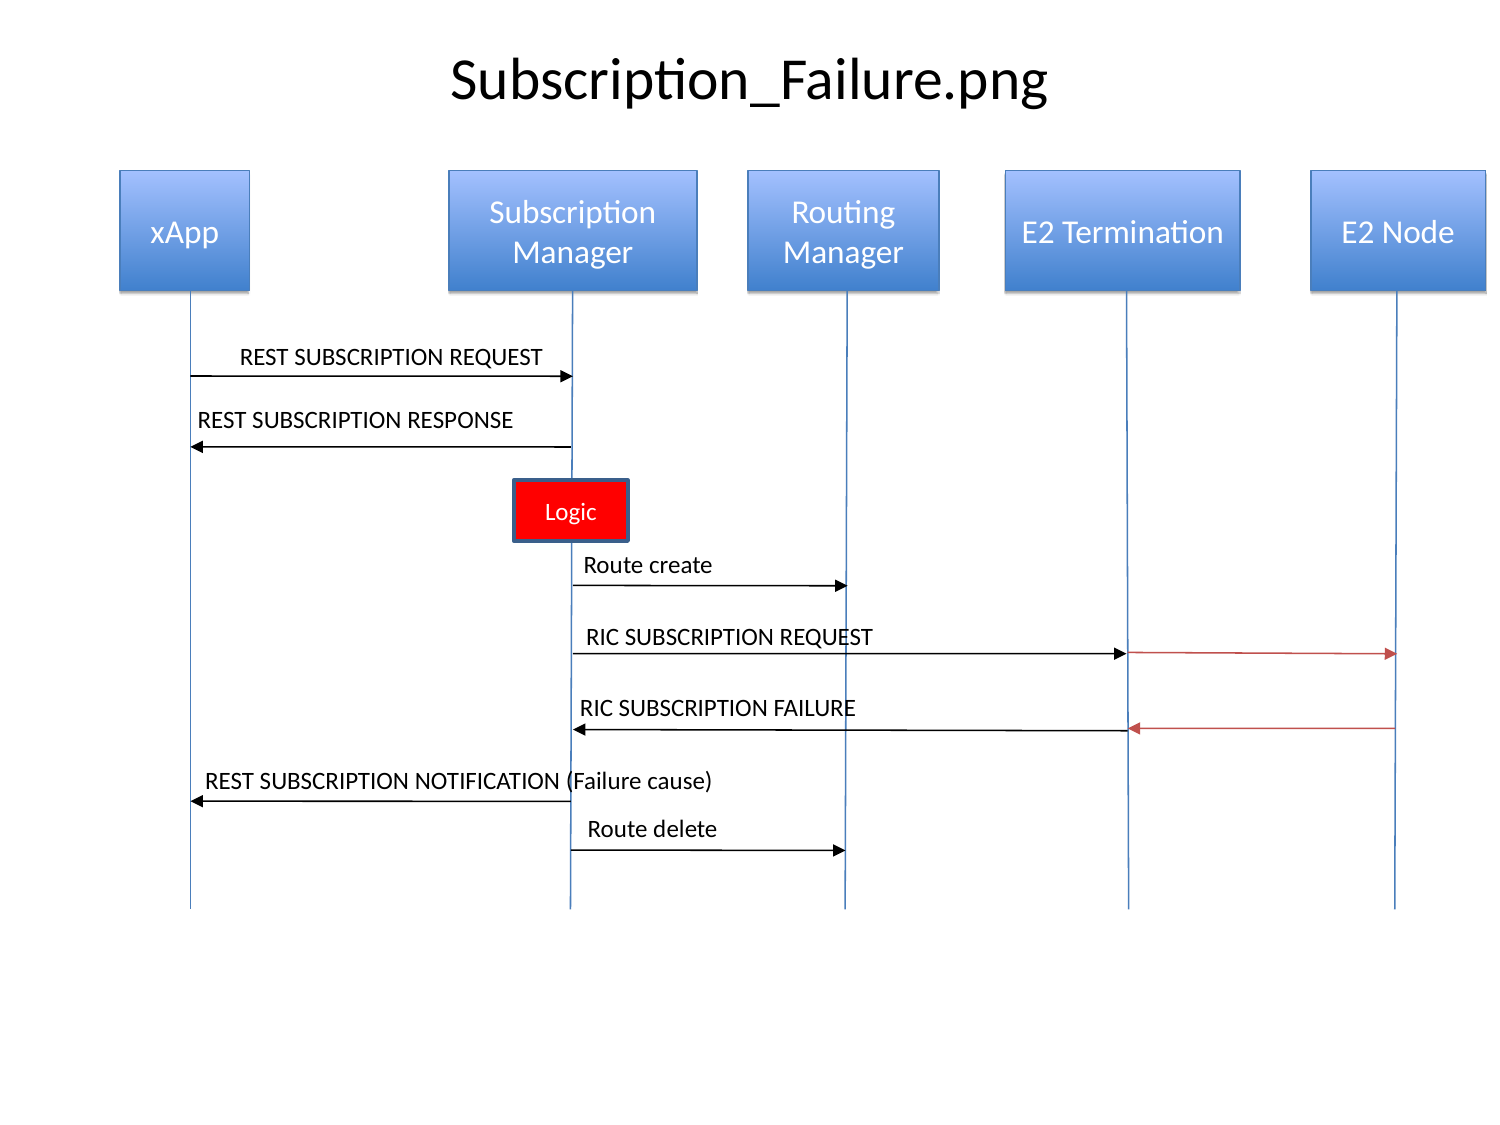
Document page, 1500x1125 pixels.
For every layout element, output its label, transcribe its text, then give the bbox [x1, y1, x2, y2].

text_box Route delete [572, 805, 780, 851]
text_box xApp [120, 170, 250, 291]
text_box REST SUBSCRIPTION RESPONSE [183, 395, 620, 441]
text_box Routing Manager [748, 170, 940, 291]
text_box E2 Node [1310, 170, 1486, 291]
title Subscription_Failure.png [75, 32, 1425, 120]
text_box Logic [513, 480, 628, 541]
text_box REST SUBSCRIPTION NOTIFICATION (Failure cause) [190, 757, 863, 803]
text_box Subscription Manager [448, 170, 697, 291]
text_box REST SUBSCRIPTION REQUEST [225, 333, 559, 375]
text_box E2 Termination [1005, 170, 1241, 291]
text_box RIC SUBSCRIPTION REQUEST [571, 612, 969, 658]
text_box Route create [568, 541, 768, 586]
text_box RIC SUBSCRIPTION FAILURE [565, 684, 945, 730]
